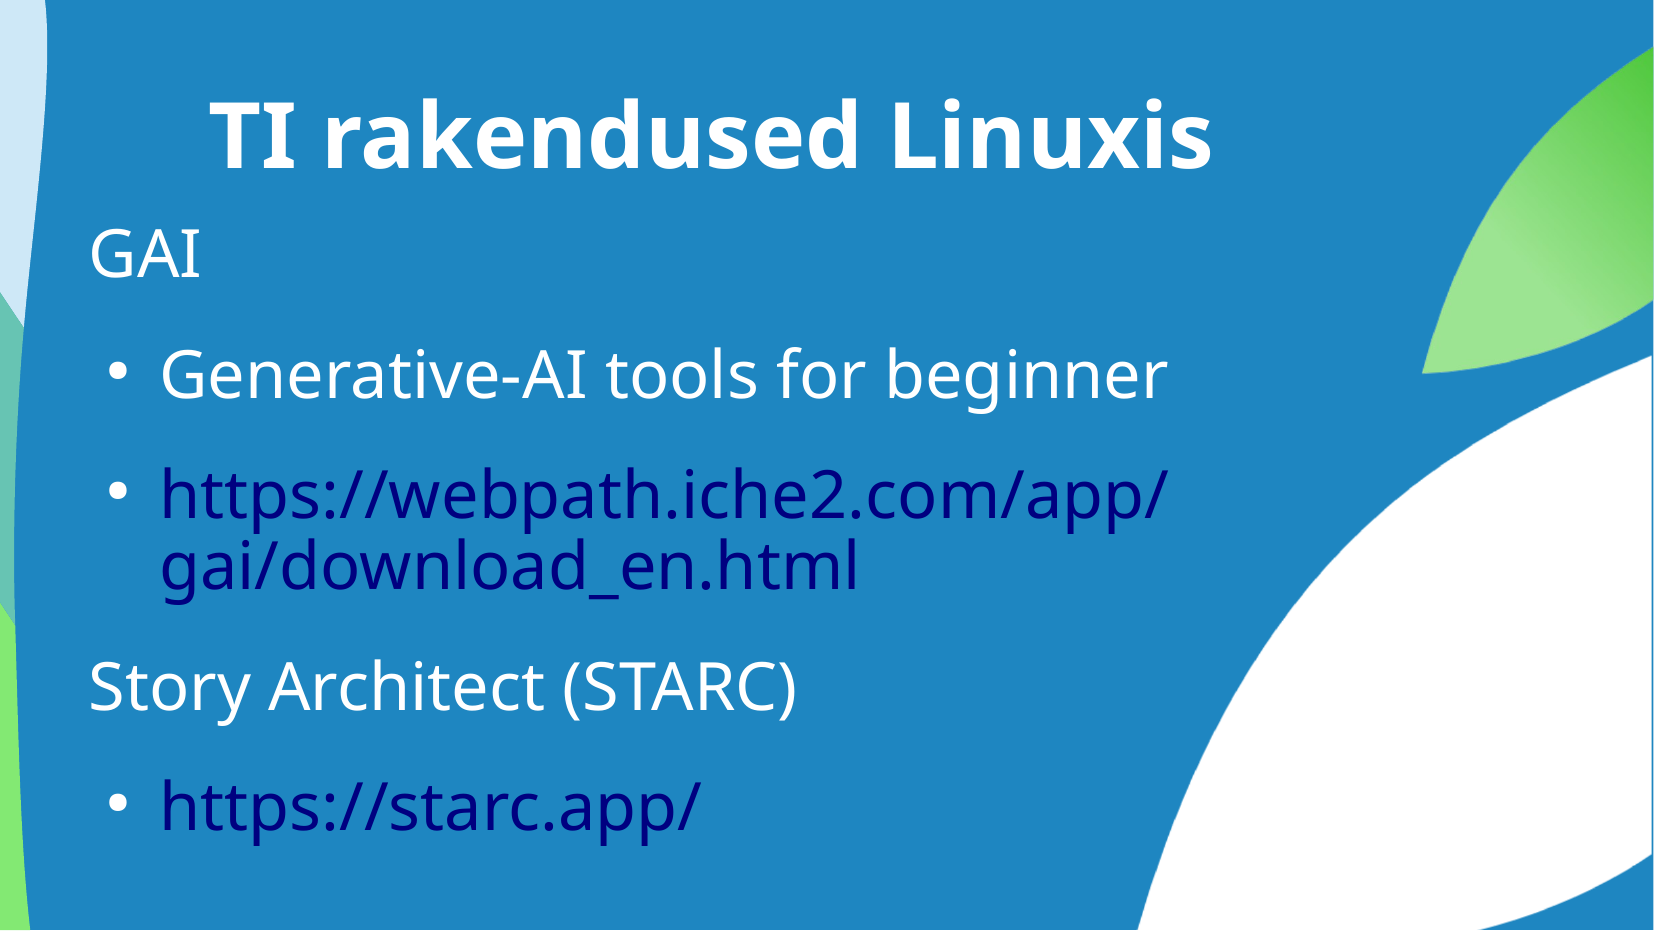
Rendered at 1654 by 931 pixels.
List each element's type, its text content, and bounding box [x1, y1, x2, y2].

picture [1138, 47, 1654, 931]
list GAI Generative-AI tools for beginner https://webpath.iche2.com/app/gai/download_en.html Story Architect (STARC) https://starc.app/ [88, 206, 1182, 857]
title TI rakendused Linuxis [88, 59, 1335, 207]
